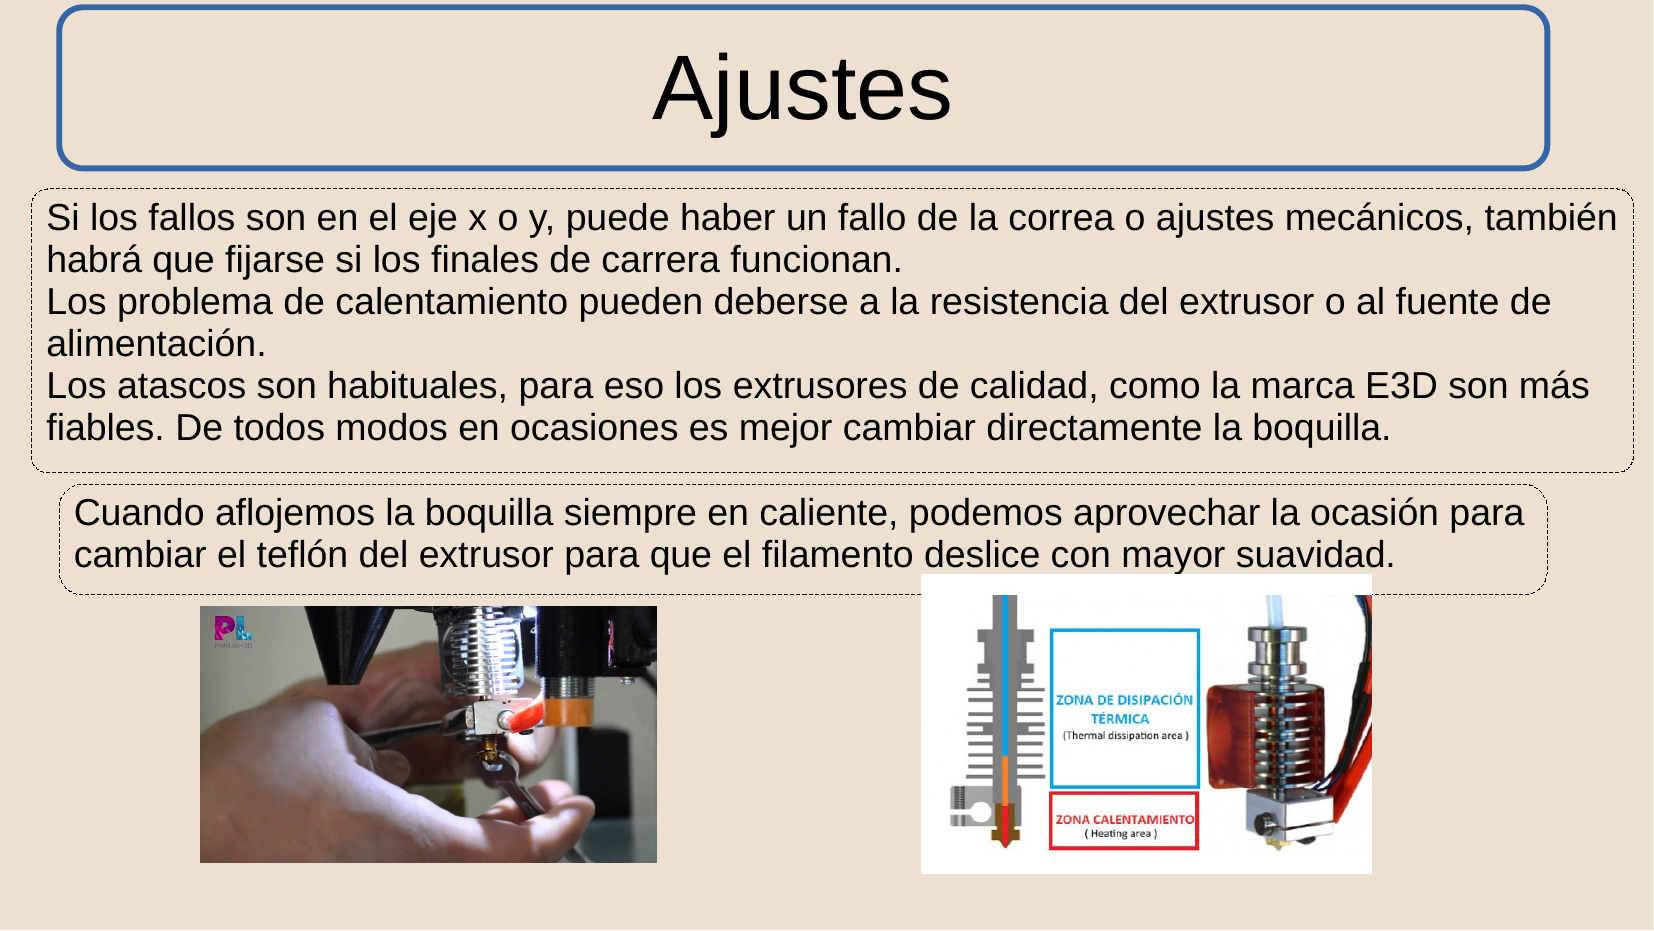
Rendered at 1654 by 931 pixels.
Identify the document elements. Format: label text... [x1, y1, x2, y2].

picture [921, 574, 1372, 875]
text_box Si los fallos son en el eje x o y, puede haber un fallo de la correa o ajustes mecánicos, también habrá que fijarse si los finales de carrera funcionan. Los problema de calentamiento pueden deberse a la resistencia del extrusor o al fuente de alimentación. Los atascos son habituales, para eso los extrusores de calidad, como la marca E3D son más fiables. De todos modos en ocasiones es mejor cambiar directamente la boquilla. [31, 188, 1634, 473]
text_box Cuando aflojemos la boquilla siempre en caliente, podemos aprovechar la ocasión para cambiar el teflón del extrusor para que el filamento deslice con mayor suavidad. [59, 484, 1548, 595]
picture [200, 606, 657, 863]
title Ajustes [59, 7, 1548, 169]
